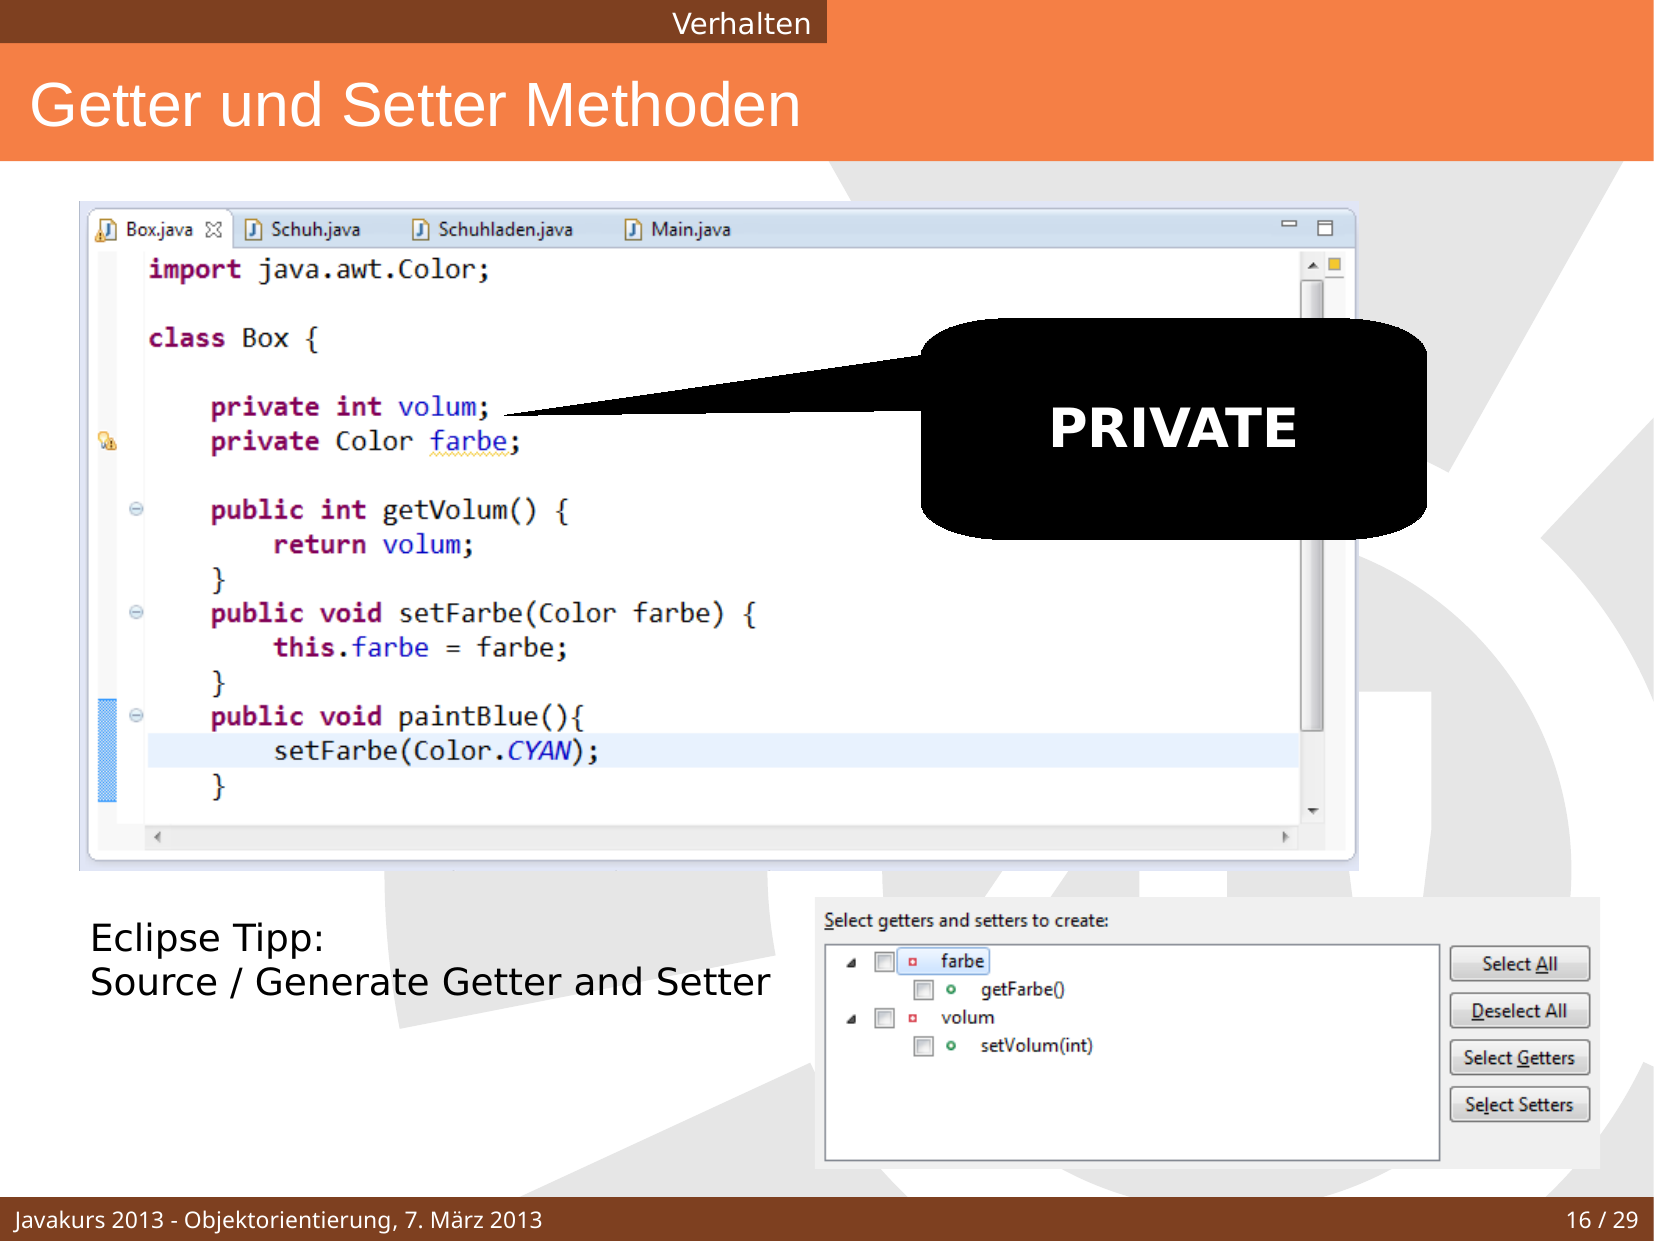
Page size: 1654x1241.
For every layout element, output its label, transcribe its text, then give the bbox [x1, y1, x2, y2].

picture [814, 897, 1601, 1169]
text_box Eclipse Tipp: Source / Generate Getter and Setter [75, 909, 787, 1012]
picture [79, 201, 1359, 871]
title Getter und Setter Methoden [29, 67, 1595, 143]
text_box Verhalten [29, 0, 827, 50]
text_box PRIVATE [504, 318, 1427, 540]
